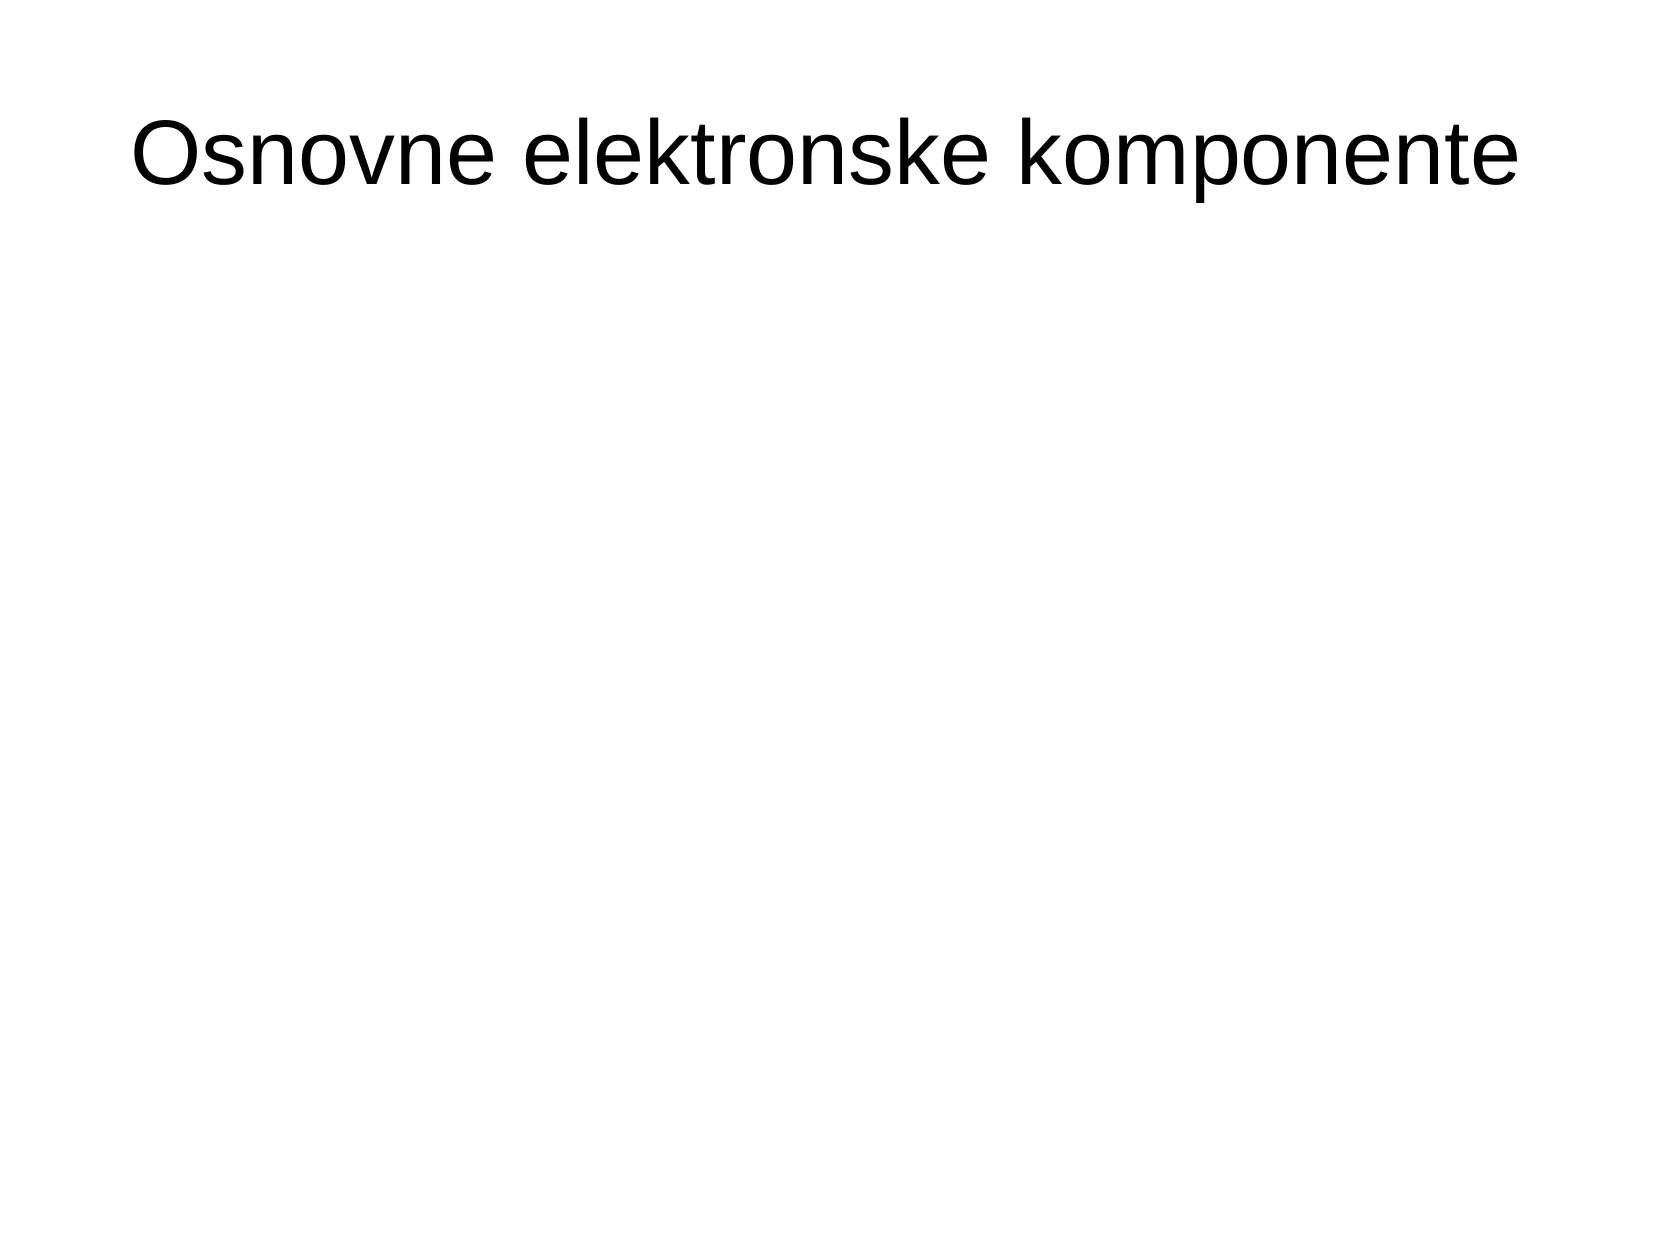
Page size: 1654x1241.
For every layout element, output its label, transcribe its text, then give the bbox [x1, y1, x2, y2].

title Osnovne elektronske komponente [82, 49, 1571, 257]
